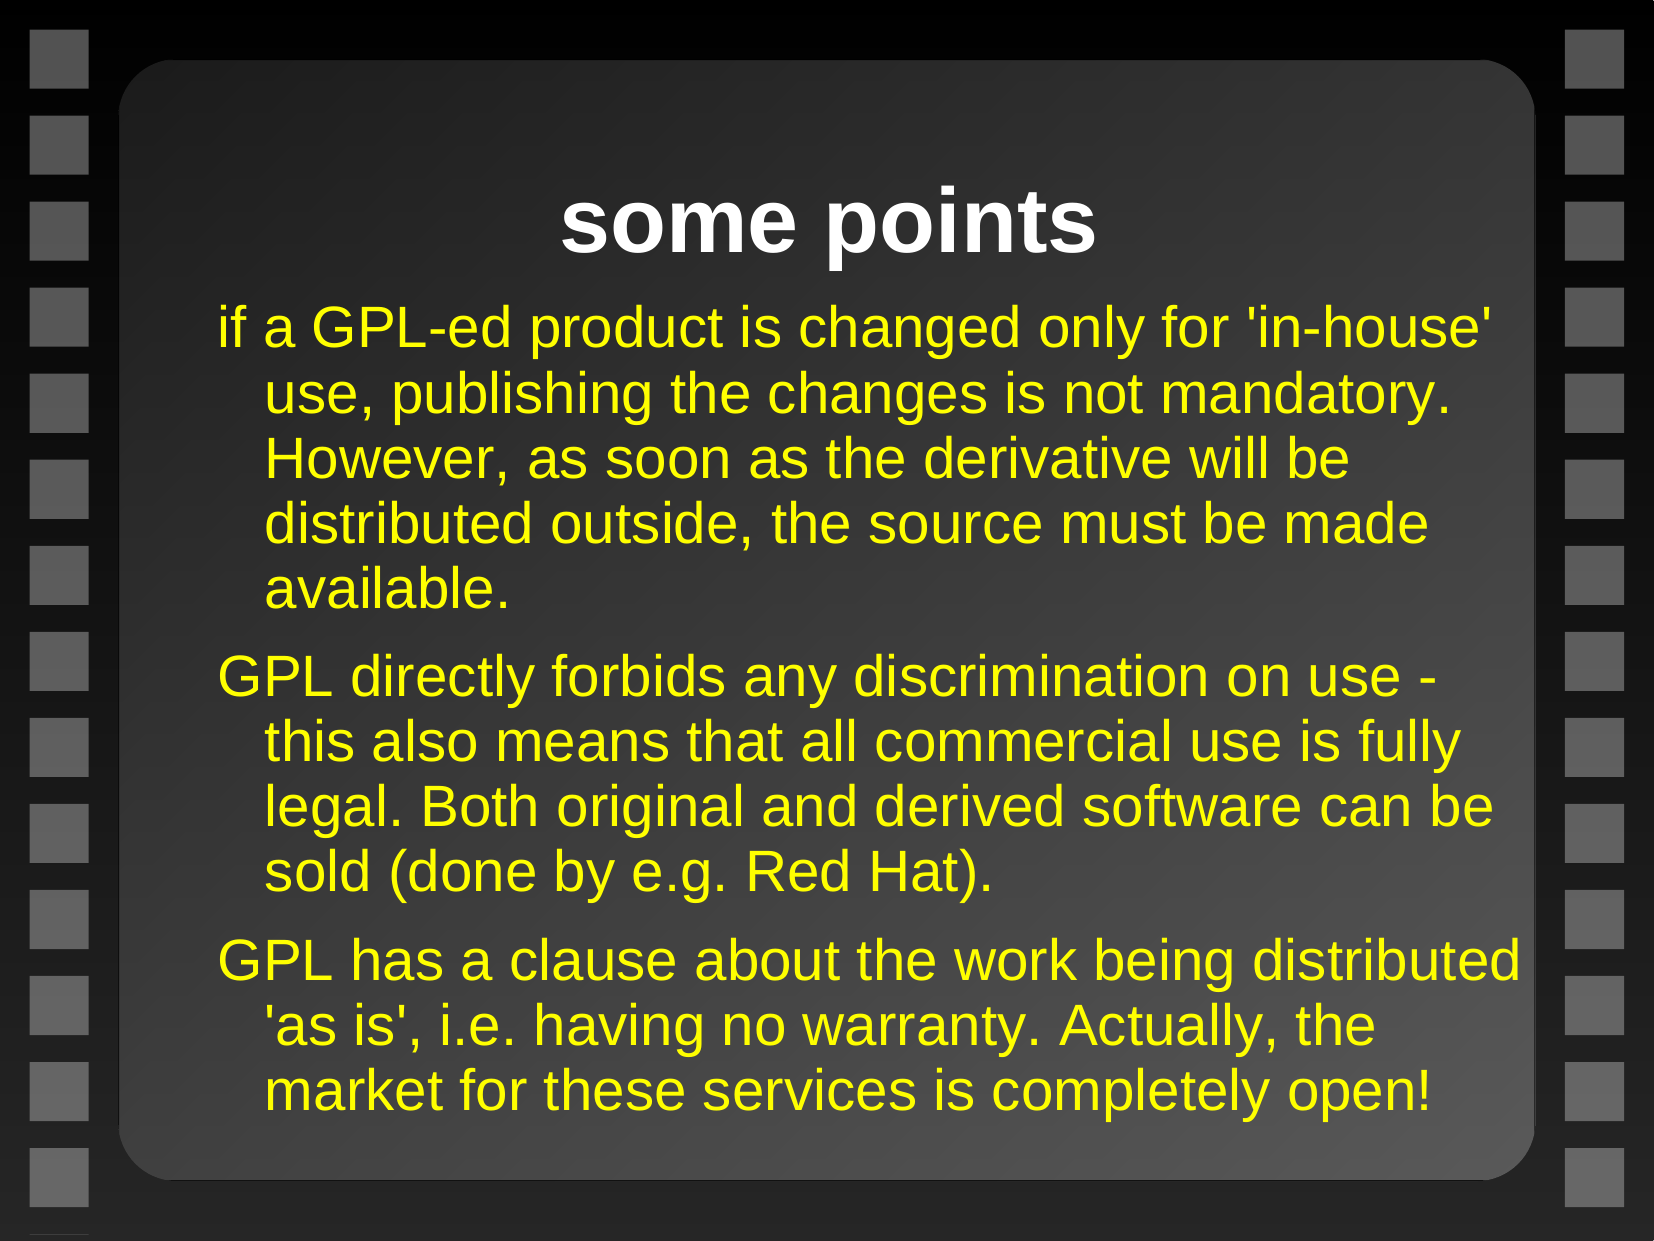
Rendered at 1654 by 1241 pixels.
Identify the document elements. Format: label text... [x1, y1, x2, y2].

title some points [123, 117, 1536, 295]
list if a GPL-ed product is changed only for 'in-house' use, publishing the changes is not mandatory. However, as soon as the derivative will be distributed outside, the source must be made available. GPL directly forbids any discrimination on use - this also means that all commercial use is fully legal. Both original and derived software can be sold (done by e.g. Red Hat). GPL has a clause about the work being distributed 'as is', i.e. having no warranty. Actually, the market for these services is completely open! [123, 295, 1536, 1188]
